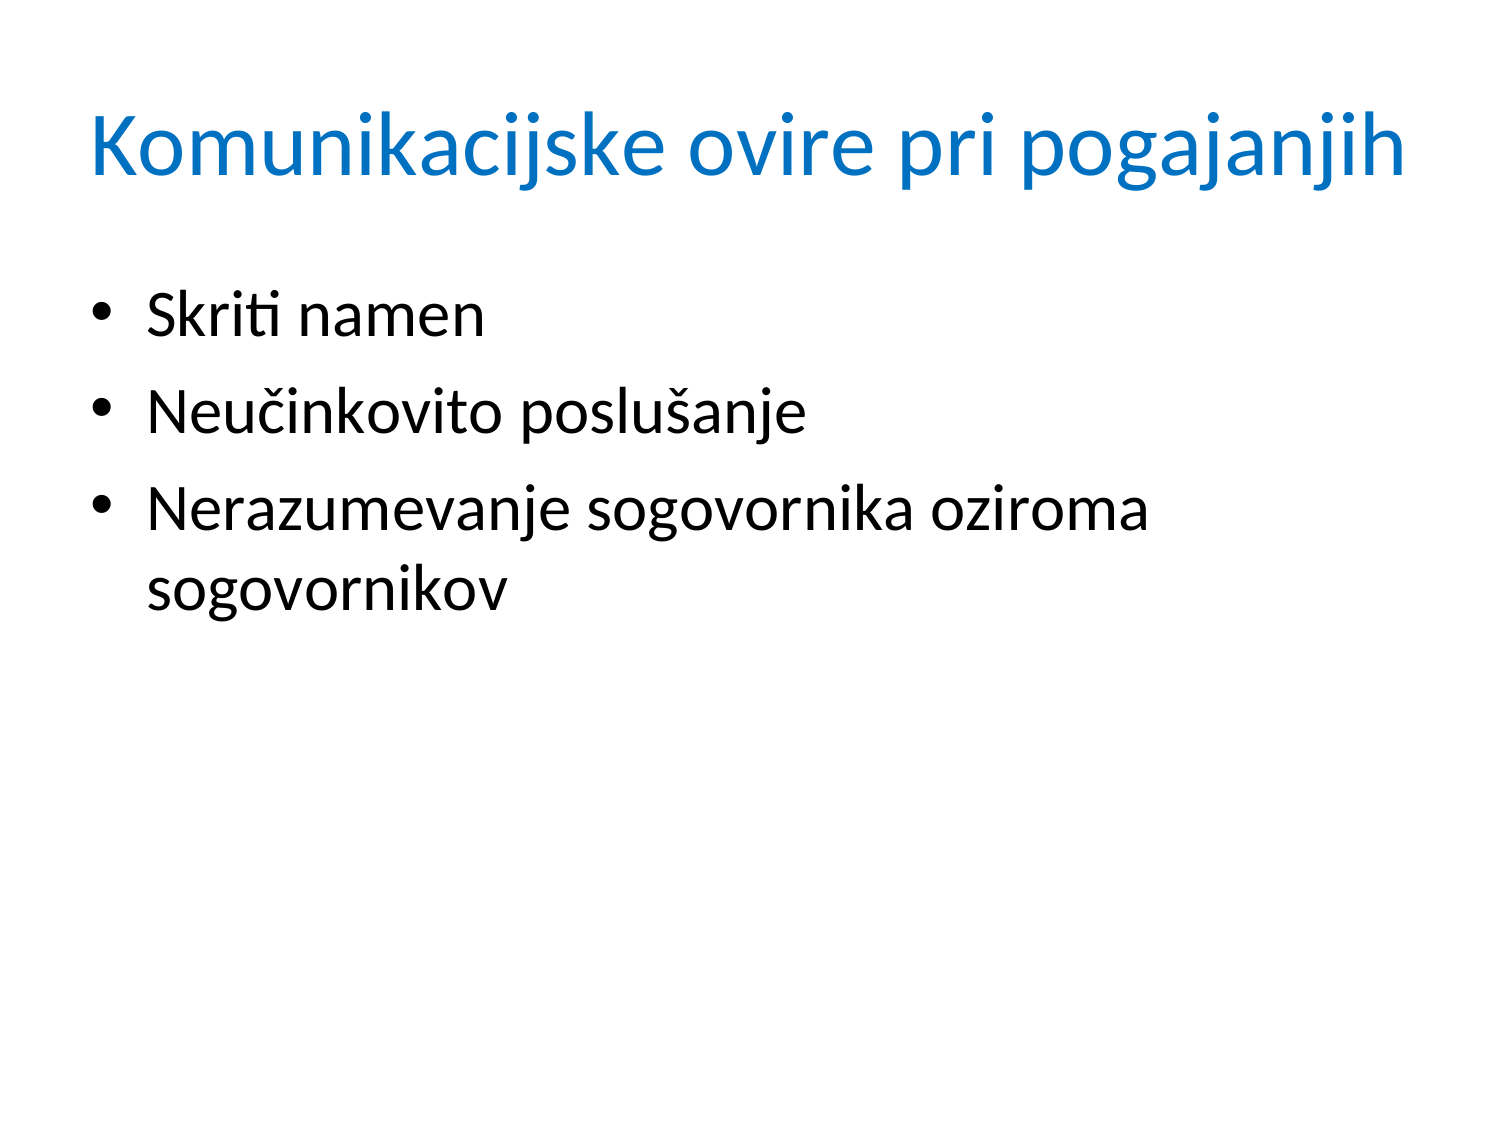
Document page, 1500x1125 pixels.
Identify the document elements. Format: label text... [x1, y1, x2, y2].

title Komunikacijske ovire pri pogajanjih [75, 21, 1426, 257]
list Skriti namen Neučinkovito poslušanje Nerazumevanje sogovornika oziroma sogovornikov [75, 262, 1426, 1006]
